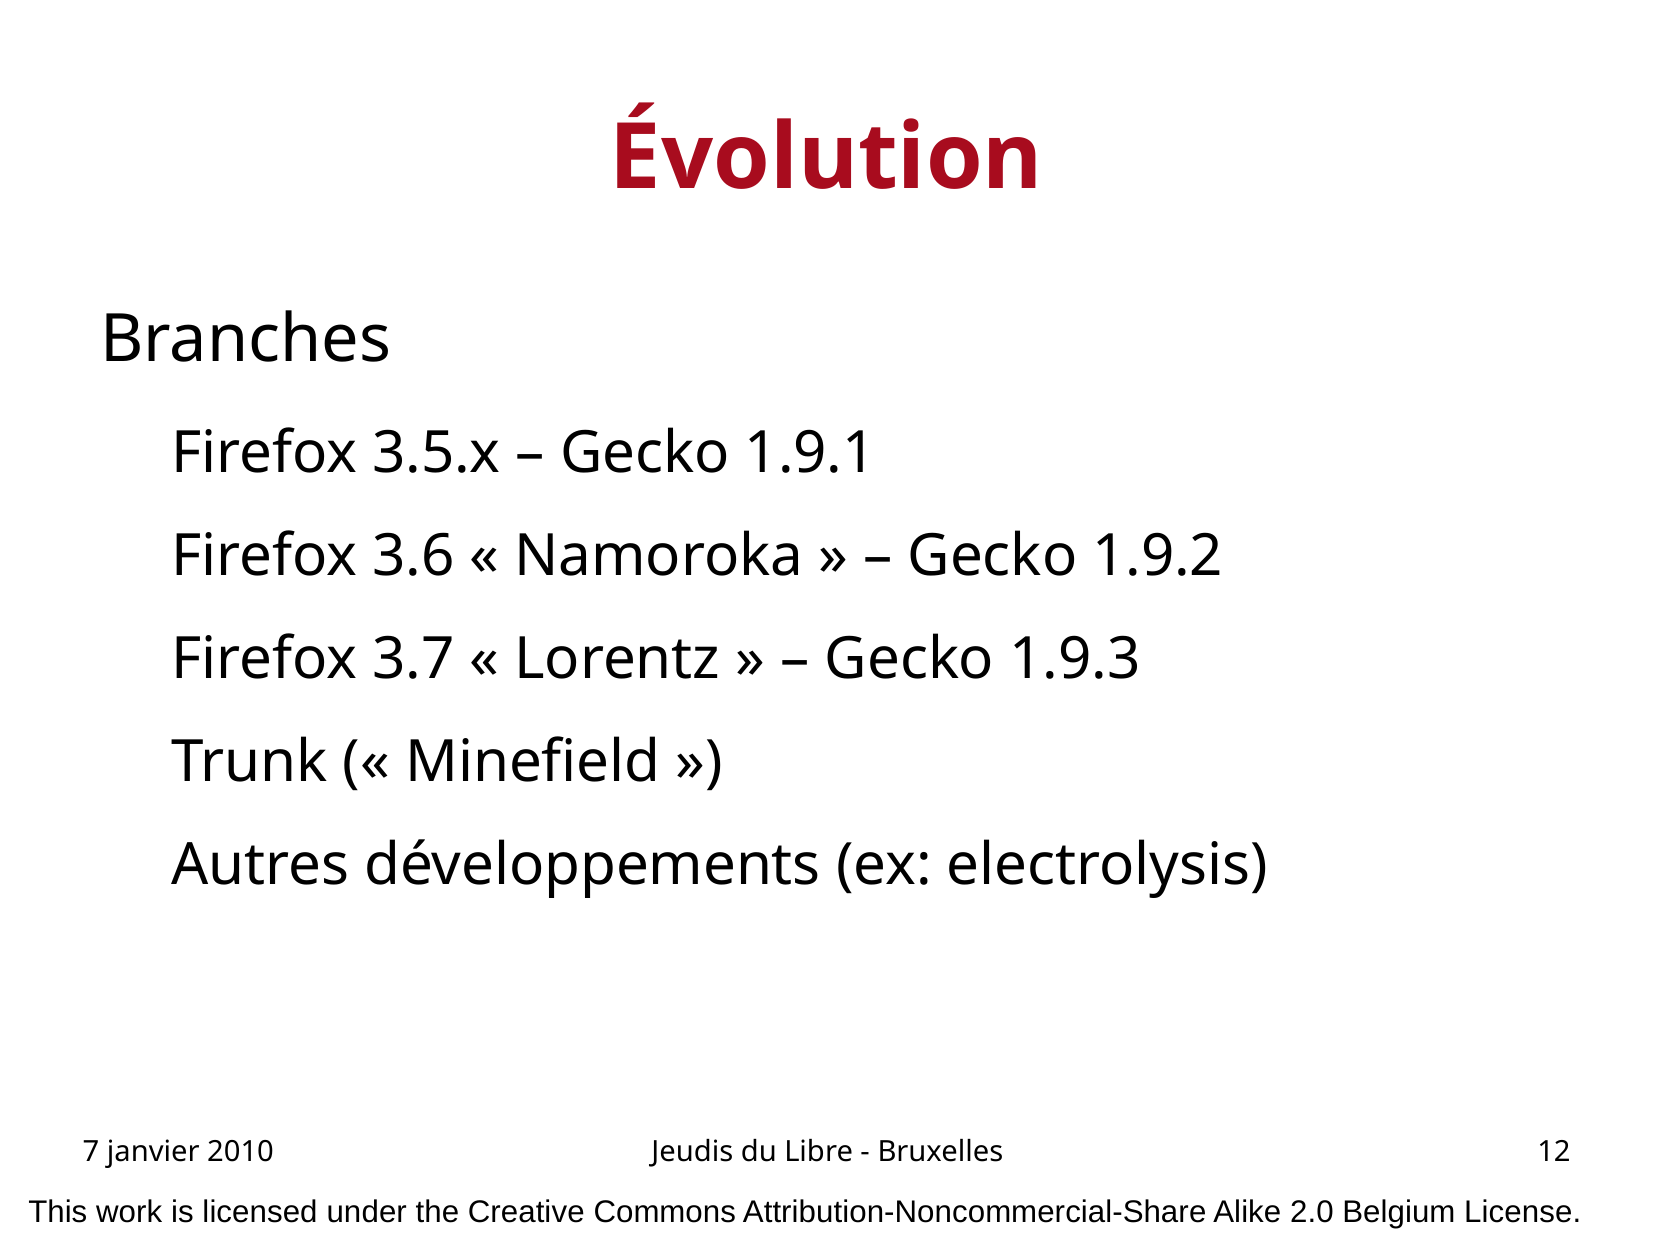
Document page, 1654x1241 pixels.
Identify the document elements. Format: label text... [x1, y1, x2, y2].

list Branches Firefox 3.5.x – Gecko 1.9.1 Firefox 3.6 « Namoroka » – Gecko 1.9.2 Firefox 3.7 « Lorentz » – Gecko 1.9.3 Trunk (« Minefield ») Autres développements (ex: electrolysis) [82, 290, 1571, 1094]
title Évolution [82, 56, 1571, 250]
text_box This work is licensed under the Creative Commons Attribution-Noncommercial-Share Alike 2.0 Belgium License. [13, 1187, 1654, 1241]
